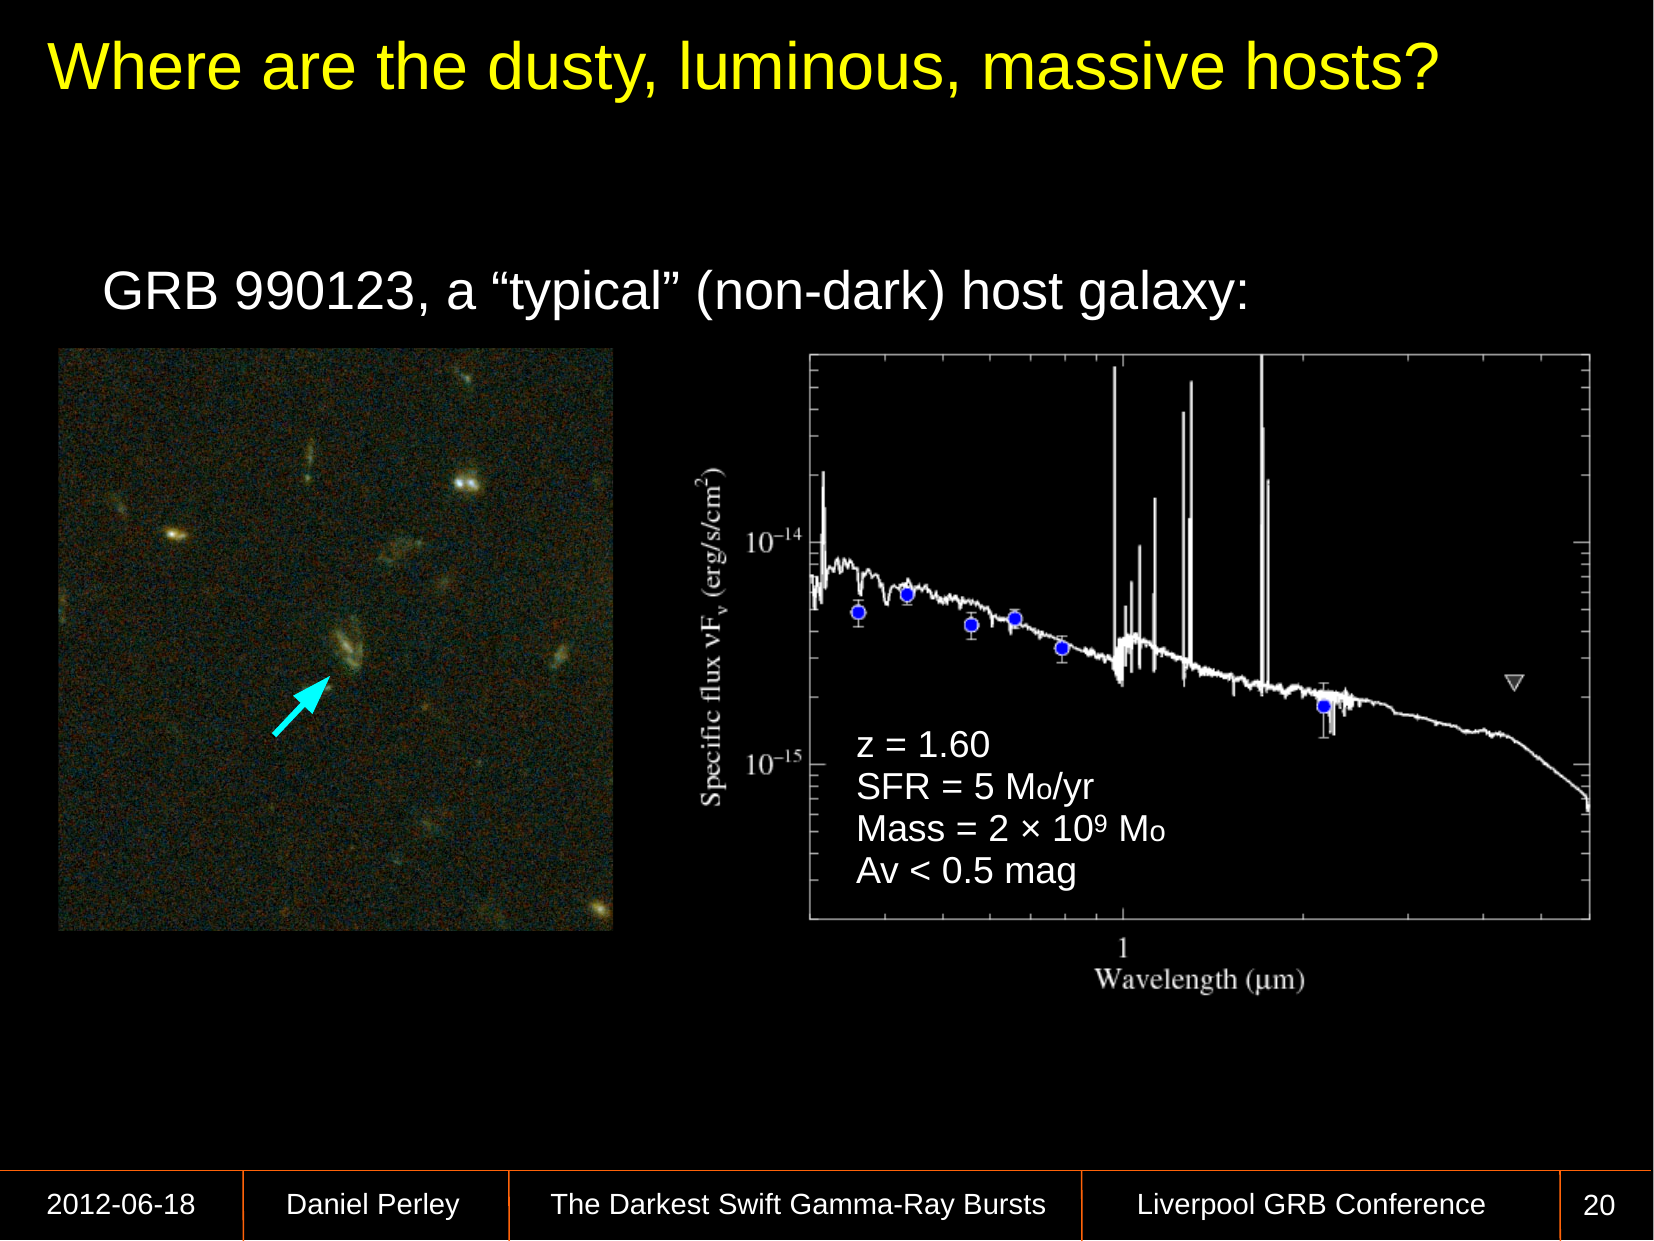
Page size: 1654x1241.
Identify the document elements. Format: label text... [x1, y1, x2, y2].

picture [681, 326, 1608, 1000]
text_box z = 1.60 SFR = 5 Mo/yr Mass = 2 × 109 Mo Av < 0.5 mag [841, 716, 1242, 901]
text_box GRB 990123, a “typical” (non-dark) host galaxy: [87, 253, 1313, 330]
title Where are the dusty, luminous, massive hosts? [47, 25, 1564, 107]
picture [58, 348, 614, 931]
